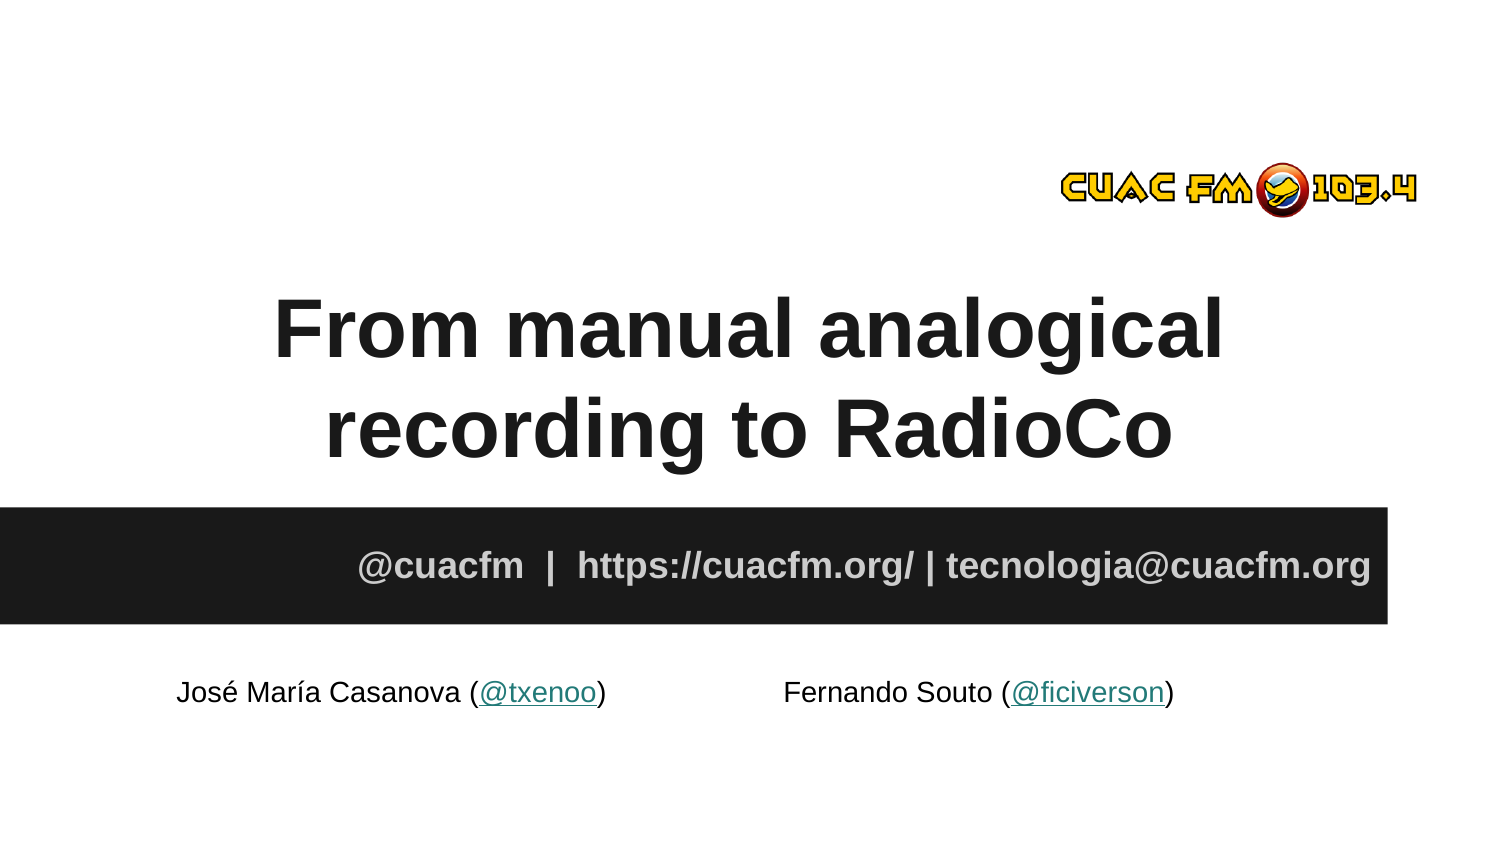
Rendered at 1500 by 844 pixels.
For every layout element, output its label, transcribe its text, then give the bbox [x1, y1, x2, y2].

picture [1054, 158, 1425, 221]
text_box Fernando Souto (@ficiverson) [768, 658, 1257, 738]
title From manual analogical recording to RadioCo [112, 213, 1388, 490]
subtitle @cuacfm | https://cuacfm.org/ | tecnologia@cuacfm.org [112, 507, 1388, 620]
text_box José María Casanova (@txenoo) [161, 658, 650, 738]
